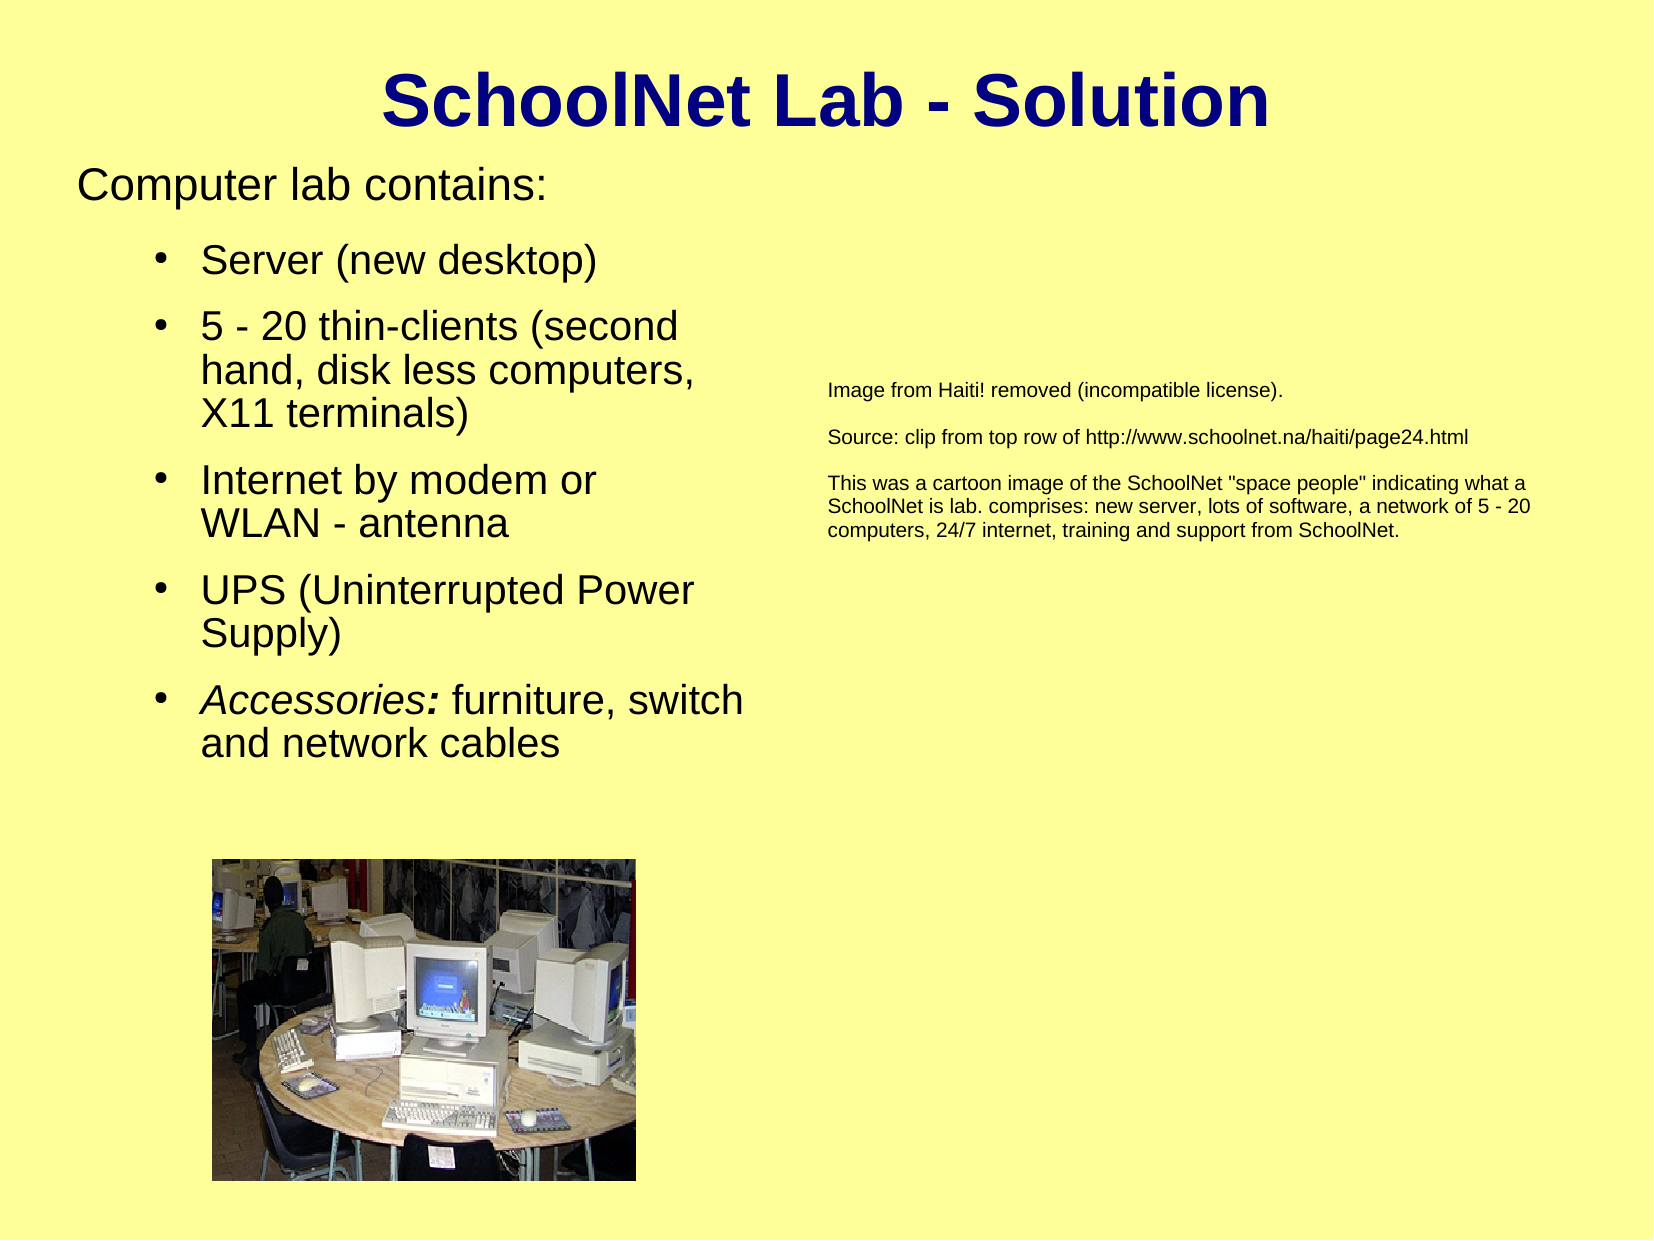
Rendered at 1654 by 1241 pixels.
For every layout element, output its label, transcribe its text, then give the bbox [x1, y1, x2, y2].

title SchoolNet Lab - Solution [59, 61, 1595, 146]
list Computer lab contains: Server (new desktop) 5 - 20 thin-clients (second hand, disk less computers, X11 terminals) Internet by modem or WLAN - antenna UPS (Uninterrupted Power Supply) Accessories: furniture, switch and network cables [59, 162, 768, 828]
text_box Image from Haiti! removed (incompatible license). Source: clip from top row of http://www.schoolnet.na/haiti/page24.html This was a cartoon image of the SchoolNet "space people" indicating what a SchoolNet is lab. comprises: new server, lots of software, a network of 5 - 20 computers, 24/7 internet, training and support from SchoolNet. [813, 372, 1601, 579]
picture [212, 859, 636, 1181]
